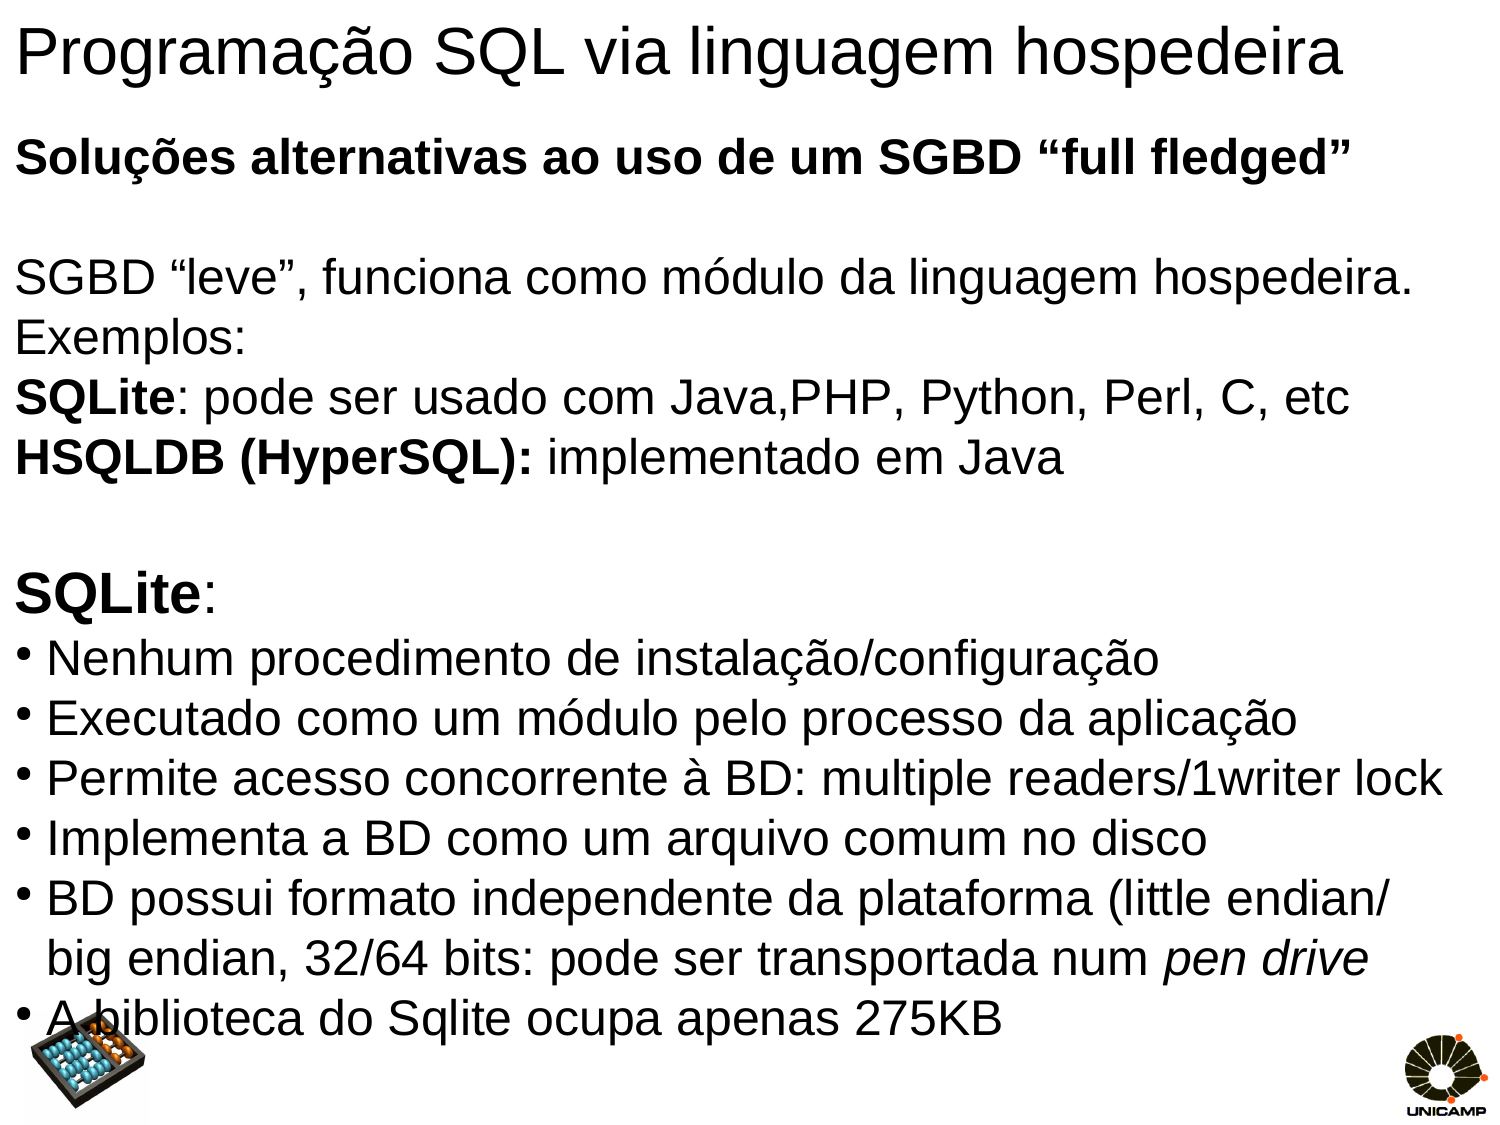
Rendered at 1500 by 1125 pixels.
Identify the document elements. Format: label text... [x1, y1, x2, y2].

text_box Soluções alternativas ao uso de um SGBD “full fledged” SGBD “leve”, funciona como módulo da linguagem hospedeira. Exemplos: SQLite: pode ser usado com Java,PHP, Python, Perl, C, etc HSQLDB (HyperSQL): implementado em Java SQLite: Nenhum procedimento de instalação/configuração Executado como um módulo pelo processo da aplicação Permite acesso concorrente à BD: multiple readers/1writer lock Implementa a BD como um arquivo comum no disco BD possui formato independente da plataforma (little endian/ big endian, 32/64 bits: pode ser transportada num pen drive A biblioteca do Sqlite ocupa apenas 275KB [0, 117, 1463, 1125]
text_box Programação SQL via linguagem hospedeira [0, 0, 1463, 95]
